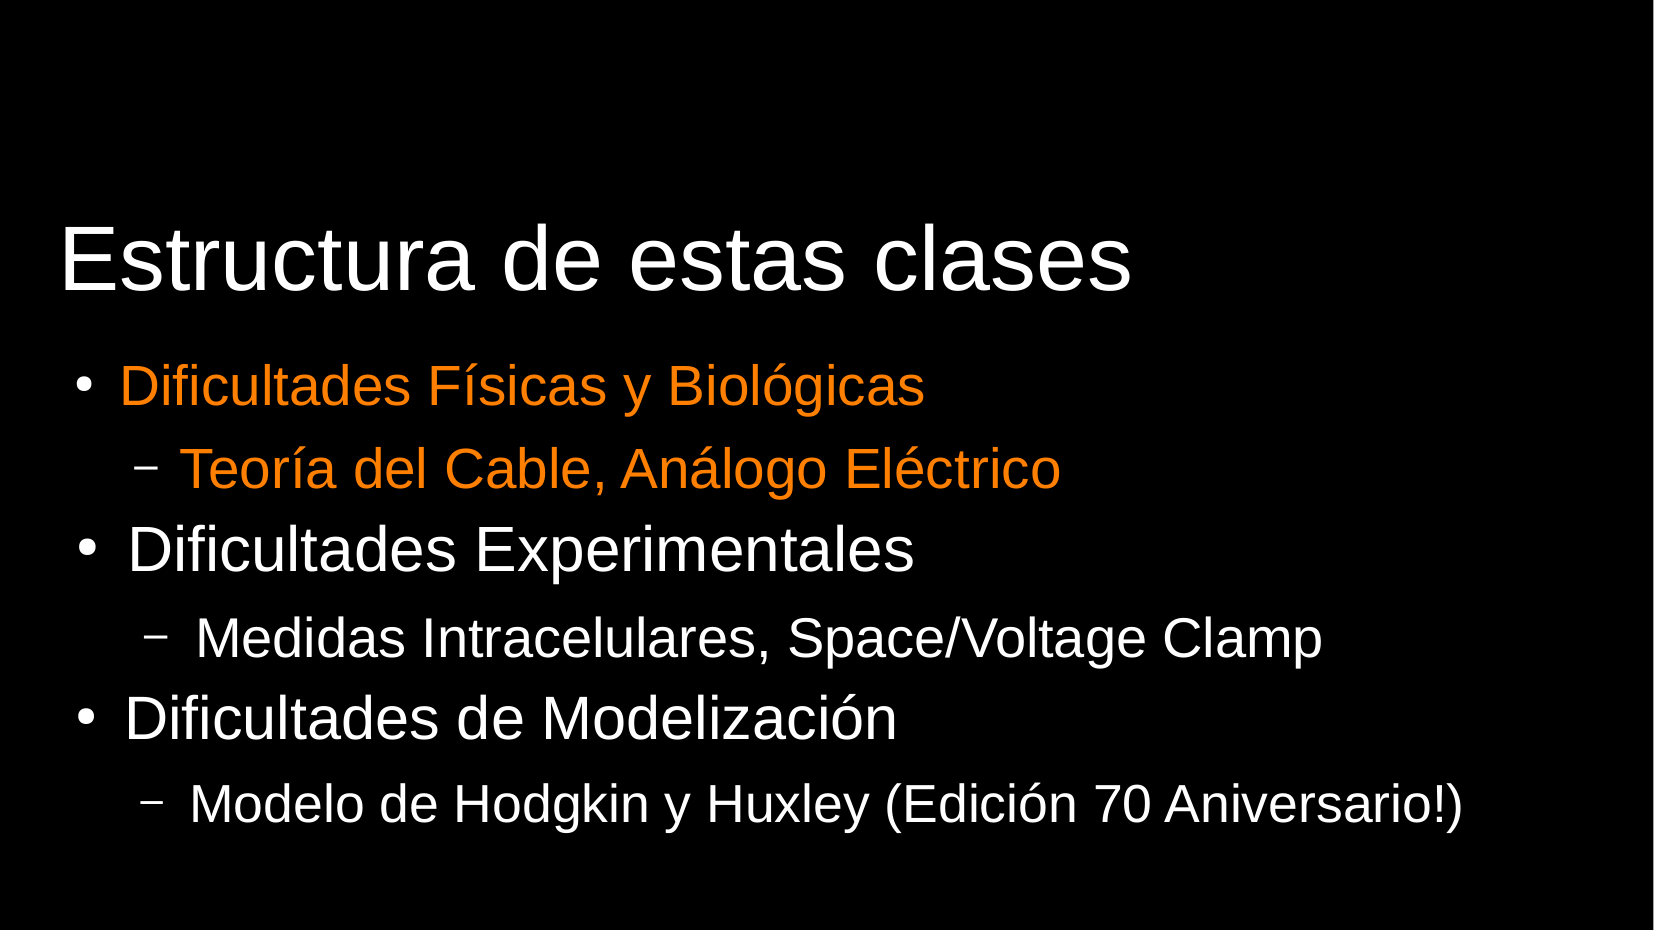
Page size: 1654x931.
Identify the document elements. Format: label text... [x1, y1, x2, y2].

list Dificultades Físicas y Biológicas Teoría del Cable, Análogo Eléctrico [59, 354, 1329, 413]
list Dificultades de Modelización Modelo de Hodgkin y Huxley (Edición 70 Aniversario!) [59, 425, 1625, 839]
title Estructura de estas clases [0, 181, 1341, 337]
list Dificultades Experimentales Medidas Intracelulares, Space/Voltage Clamp [59, 413, 1329, 425]
